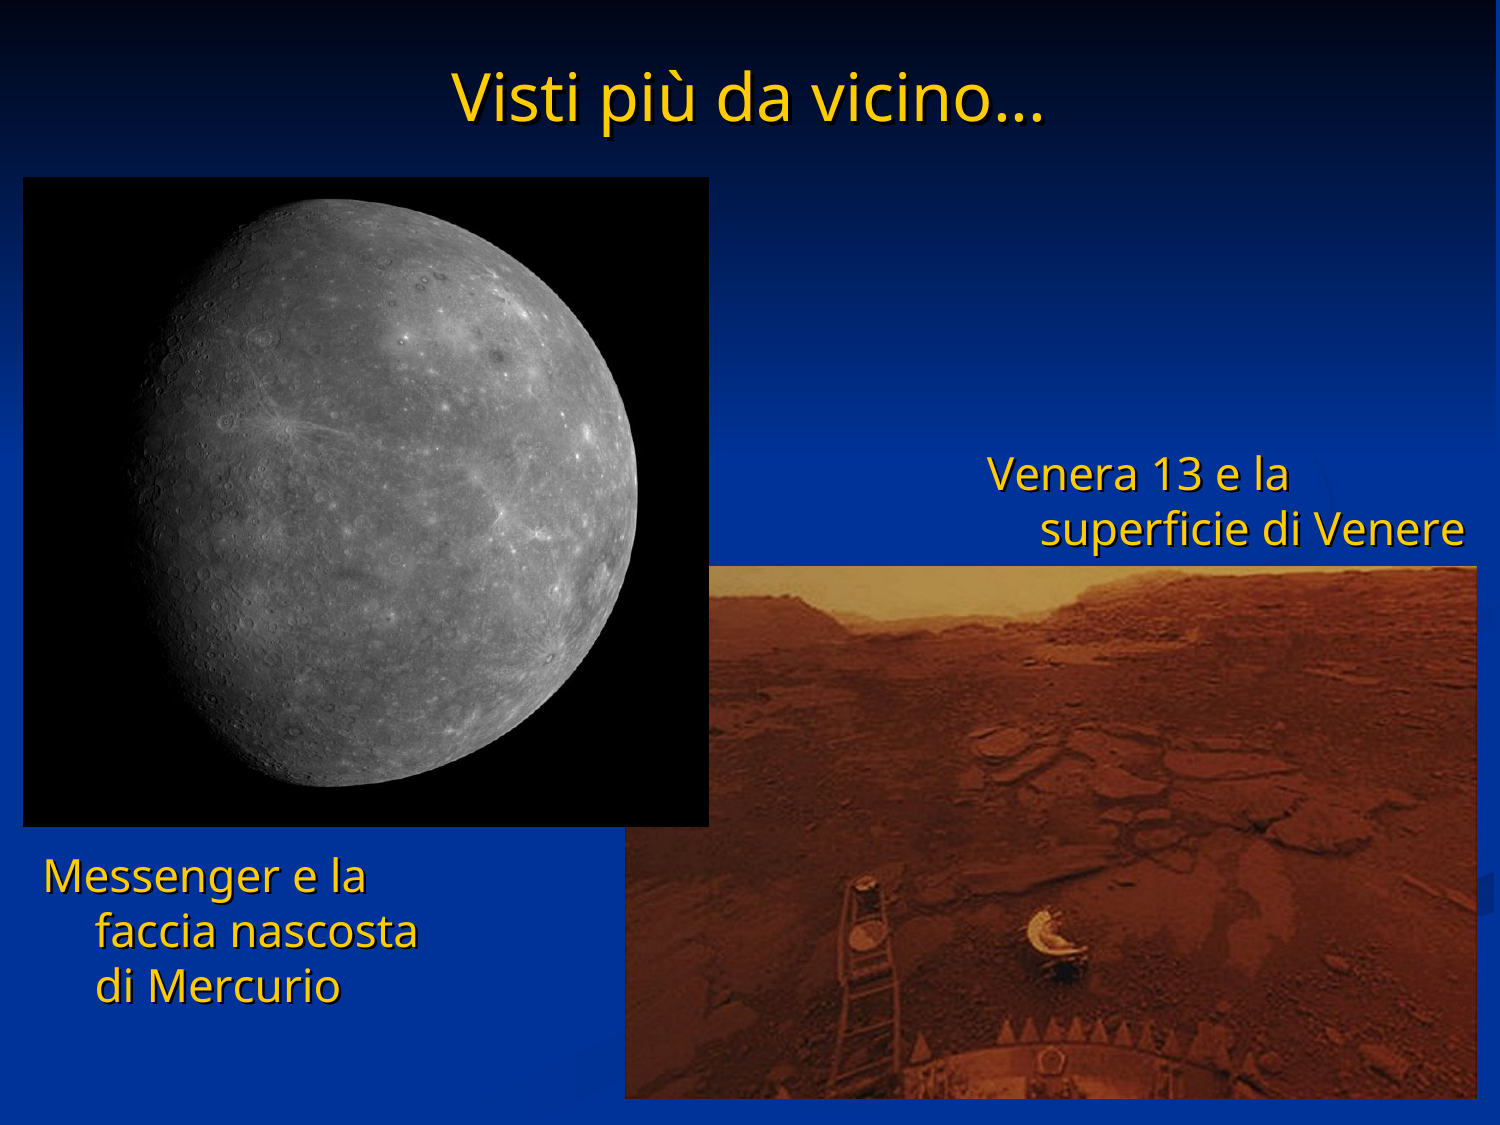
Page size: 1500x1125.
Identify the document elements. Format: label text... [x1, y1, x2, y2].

text_box Messenger e la faccia nascosta di Mercurio [23, 838, 485, 934]
text_box Visti più da vicino... [35, 47, 1465, 154]
picture [23, 177, 1477, 1099]
text_box Venera 13 e la superficie di Venere [968, 437, 1489, 532]
